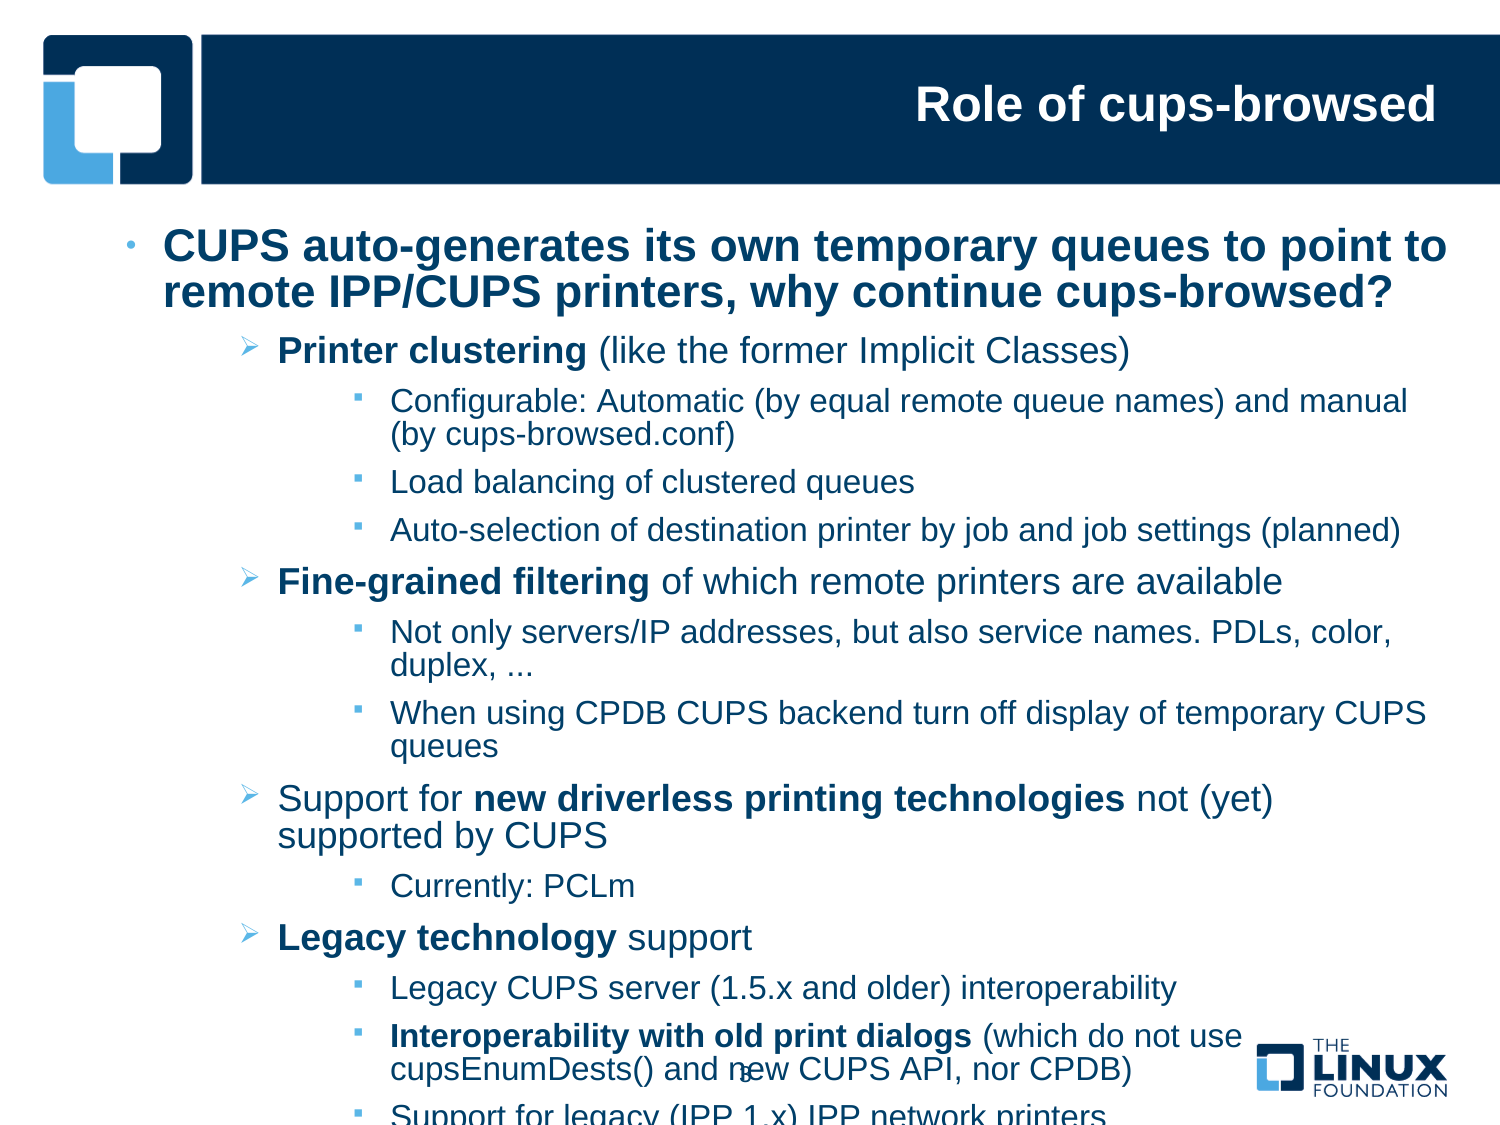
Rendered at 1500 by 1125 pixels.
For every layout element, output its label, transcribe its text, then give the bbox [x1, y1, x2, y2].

picture [1037, 1112, 1045, 1125]
picture [0, 0, 1500, 1125]
picture [822, 1108, 833, 1117]
picture [1000, 1112, 1009, 1125]
picture [912, 1112, 920, 1125]
picture [491, 1113, 499, 1125]
picture [471, 1112, 481, 1125]
picture [875, 1112, 883, 1125]
list CUPS auto-generates its own temporary queues to point to remote IPP/CUPS printers, why continue cups-browsed? Printer clustering (like the former Implicit Classes) Configurable: Automatic (by equal remote queue names) and manual (by cups-browsed.conf) Load balancing of clustered queues Auto-selection of destination printer by job and job settings (planned) Fine-grained filtering of which remote printers are available Not only servers/IP addresses, but also service names. PDLs, color, duplex, ... When using CPDB CUPS backend turn off display of temporary CUPS queues Support for new driverless printing technologies not (yet) supported by CUPS Currently: PCLm Legacy technology support Legacy CUPS server (1.5.x and older) interoperability Interoperability with old print dialogs (which do not use cupsEnumDests() and new CUPS API, nor CPDB) Support for legacy (IPP 1.x) IPP network printers [87, 224, 1450, 1024]
picture [925, 1115, 931, 1125]
picture [717, 1108, 728, 1117]
picture [844, 1108, 855, 1117]
picture [454, 1112, 463, 1125]
picture [611, 1119, 620, 1125]
picture [944, 1112, 954, 1125]
picture [593, 1112, 602, 1125]
picture [528, 1112, 538, 1125]
picture [435, 1112, 444, 1125]
title Role of cups-browsed [249, 37, 1438, 175]
picture [695, 1108, 706, 1117]
picture [893, 1112, 902, 1118]
picture [1065, 1112, 1074, 1118]
picture [575, 1112, 584, 1118]
